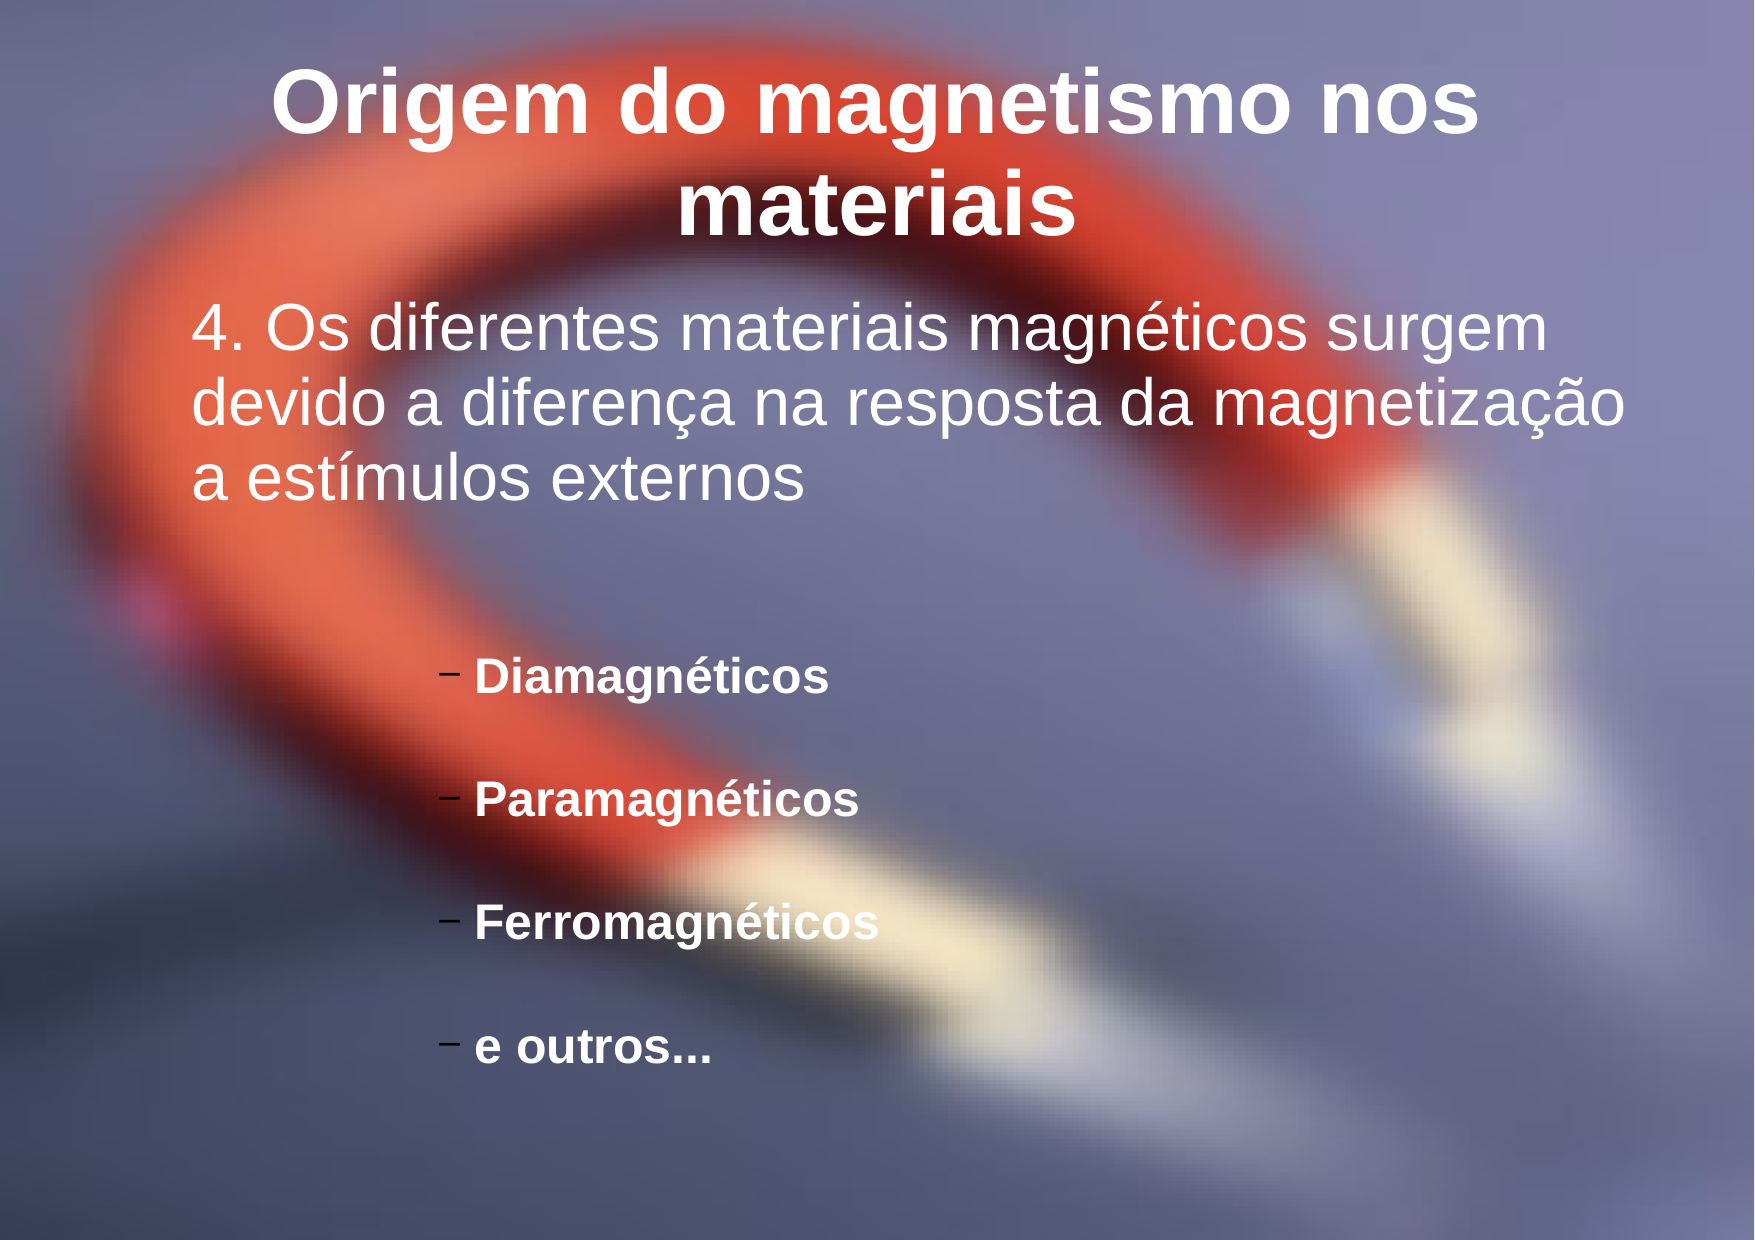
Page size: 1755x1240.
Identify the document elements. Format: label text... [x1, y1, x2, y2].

picture [0, 0, 1755, 1240]
title Origem do magnetismo nos materiais [87, 49, 1667, 257]
list 4. Os diferentes materiais magnéticos surgem devido a diferença na resposta da magnetização a estímulos externos Diamagnéticos Paramagnéticos Ferromagnéticos e outros... [120, 290, 1700, 1109]
